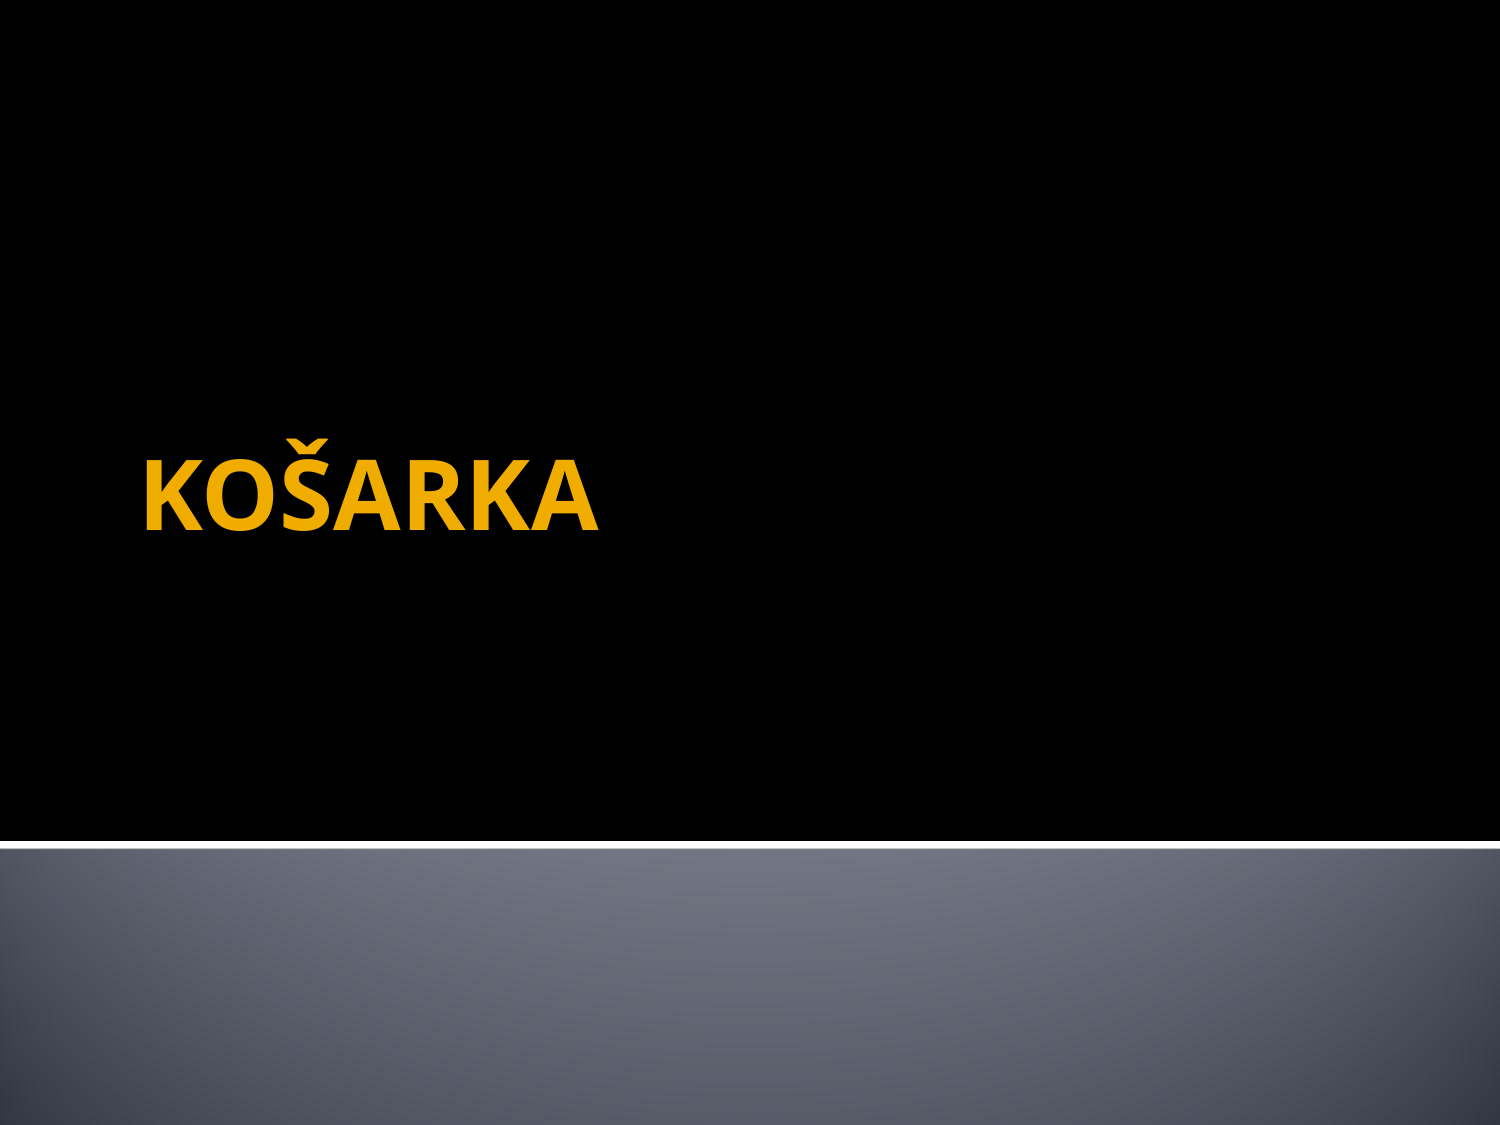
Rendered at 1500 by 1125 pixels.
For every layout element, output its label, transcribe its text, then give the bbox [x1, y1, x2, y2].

title KOŠARKA [123, 432, 1449, 708]
picture [0, 849, 1500, 1125]
